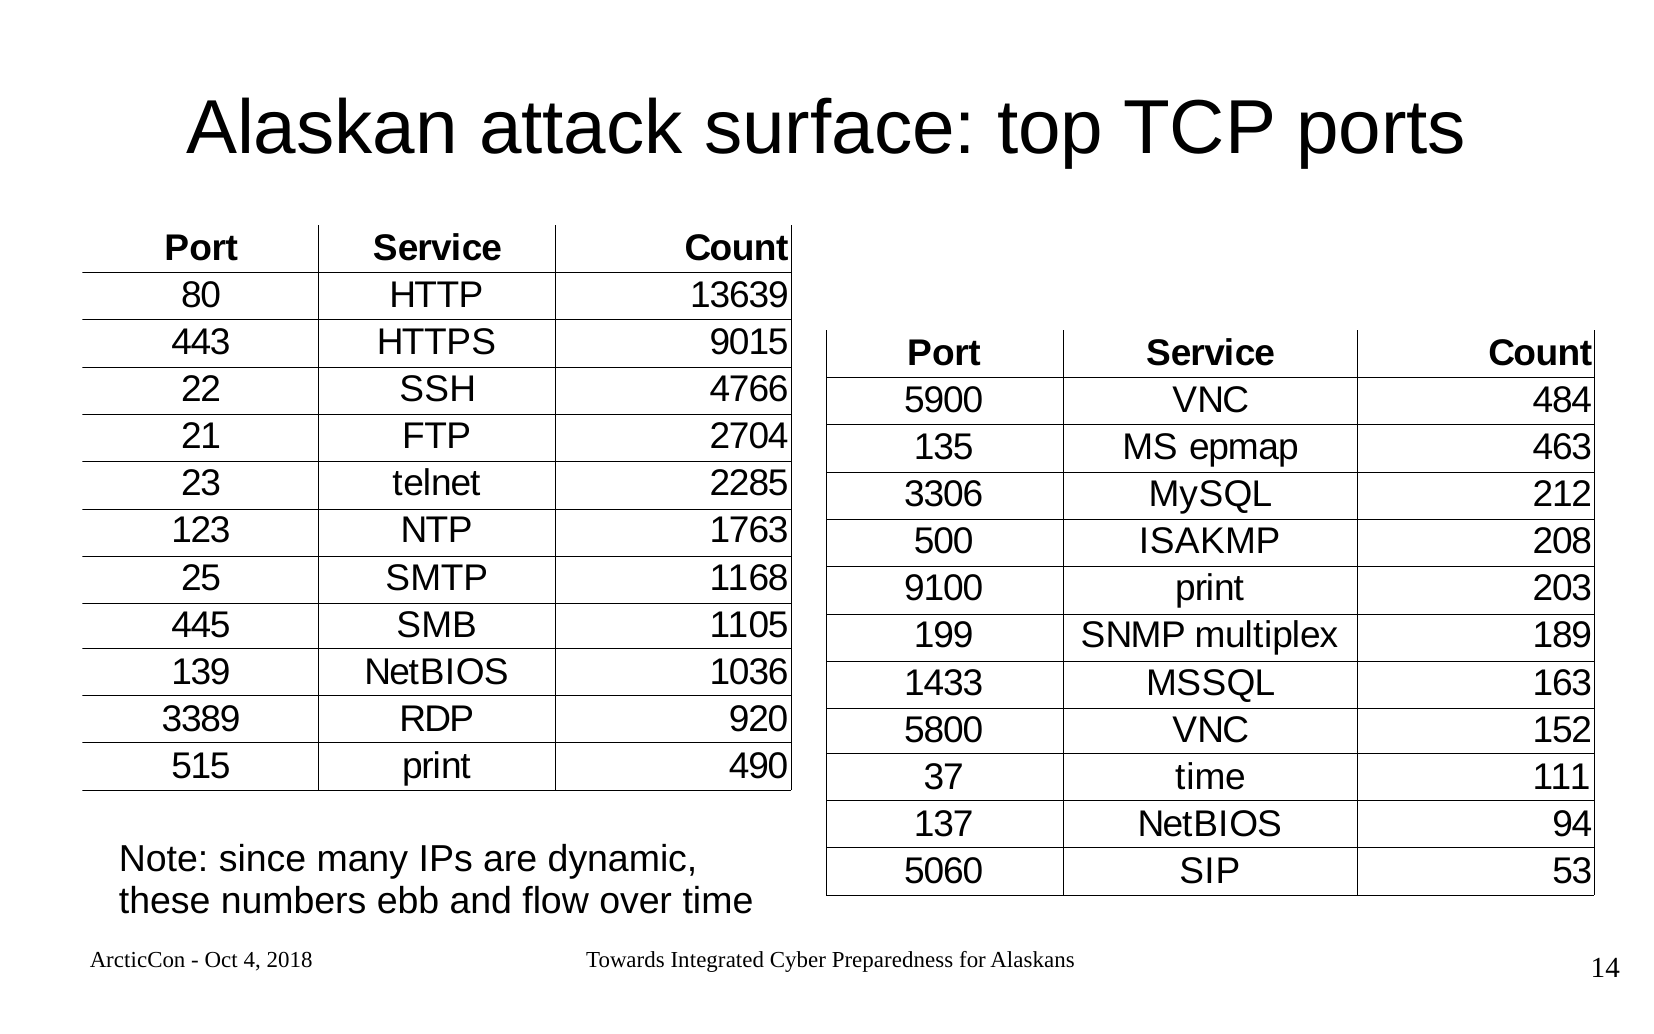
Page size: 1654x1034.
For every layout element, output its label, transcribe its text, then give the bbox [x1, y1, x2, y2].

text_box <number> [1560, 951, 1621, 1023]
text_box Note: since many IPs are dynamic, these numbers ebb and flow over time [104, 829, 769, 929]
picture [825, 330, 1599, 901]
title Alaskan attack surface: top TCP ports [82, 41, 1571, 214]
picture [82, 225, 796, 796]
